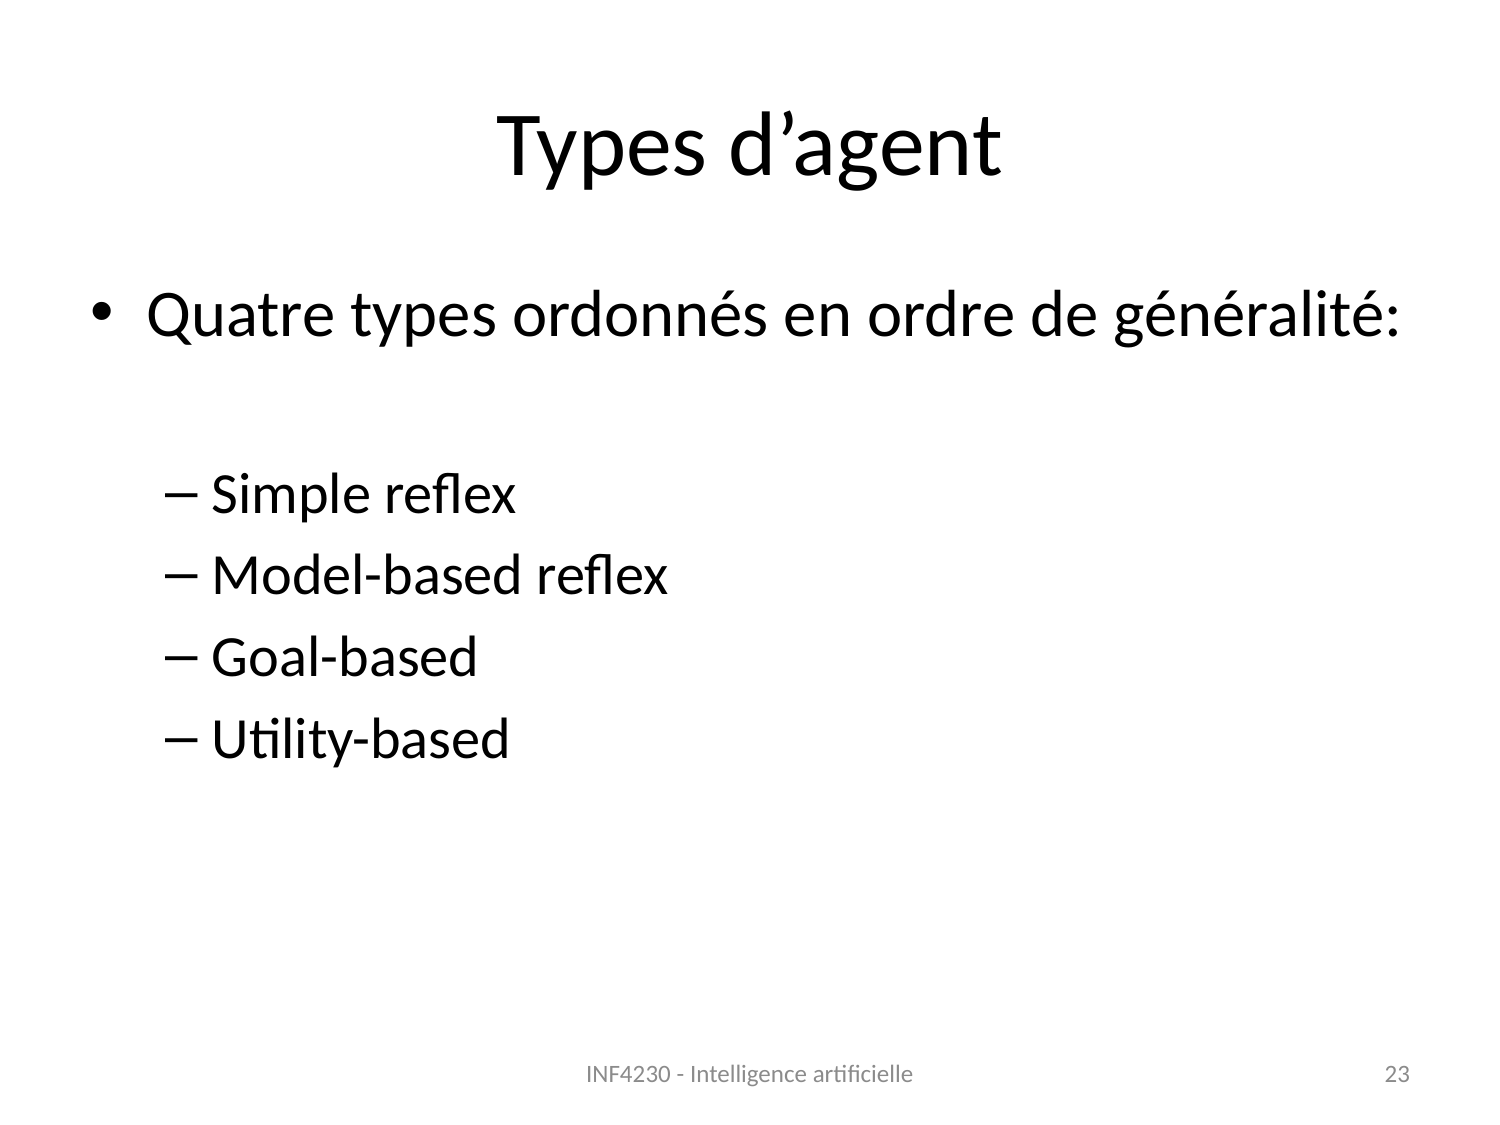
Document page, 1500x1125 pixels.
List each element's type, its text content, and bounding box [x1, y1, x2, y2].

slide_number <numéro> [1074, 1042, 1425, 1103]
title Types d’agent [75, 45, 1425, 233]
footer INF4230 - Intelligence artificielle [512, 1042, 988, 1103]
list Quatre types ordonnés en ordre de généralité: Simple reflex Model-based reflex Goal-based Utility-based [75, 262, 1425, 1005]
